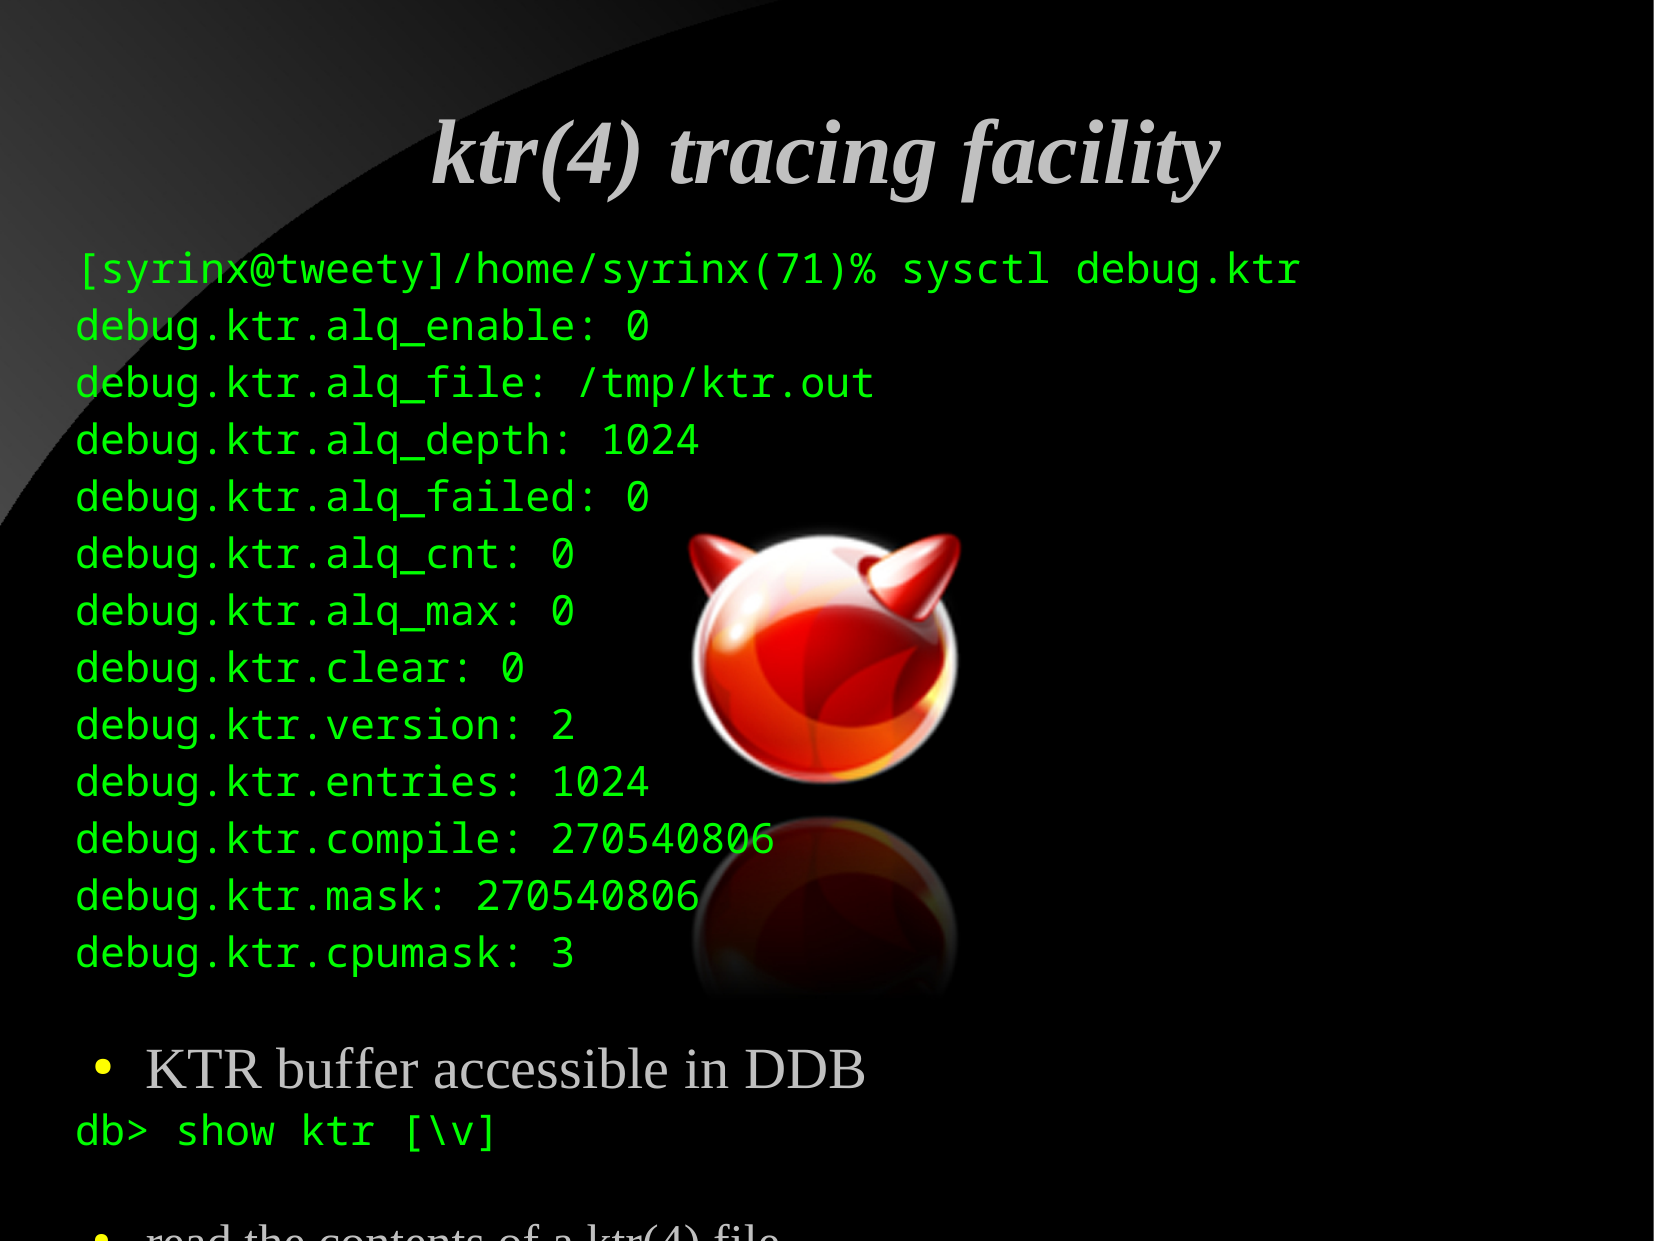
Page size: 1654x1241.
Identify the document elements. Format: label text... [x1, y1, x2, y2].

picture [723, 1233, 748, 1241]
picture [532, 1233, 590, 1241]
picture [266, 1233, 395, 1241]
picture [667, 1233, 674, 1241]
picture [678, 1233, 692, 1241]
picture [459, 1233, 527, 1241]
picture [649, 1233, 670, 1241]
picture [504, 1237, 515, 1241]
picture [347, 1237, 358, 1241]
title ktr(4) tracing facility [82, 56, 1571, 250]
picture [326, 1237, 336, 1241]
picture [228, 1233, 249, 1241]
picture [252, 1233, 262, 1241]
picture [594, 1233, 616, 1241]
picture [0, 0, 1654, 1241]
picture [398, 1233, 456, 1241]
picture [695, 1233, 718, 1241]
picture [619, 1233, 647, 1241]
picture [213, 1237, 223, 1241]
list [syrinx@tweety]/home/syrinx(71)% sysctl debug.ktr debug.ktr.alq_enable: 0 debug.ktr.alq_file: /tmp/ktr.out debug.ktr.alq_depth: 1024 debug.ktr.alq_failed: 0 debug.ktr.alq_cnt: 0 debug.ktr.alq_max: 0 debug.ktr.clear: 0 debug.ktr.version: 2 debug.ktr.entries: 1024 debug.ktr.compile: 270540806 debug.ktr.mask: 270540806 debug.ktr.cpumask: 3 KTR buffer accessible in DDB db> show ktr [\v] read the contents of a ktr(4) file [syrinx@tweety]/(105)% sudo ktrdump -t -o /tmp/ktr.out [75, 238, 1564, 1233]
